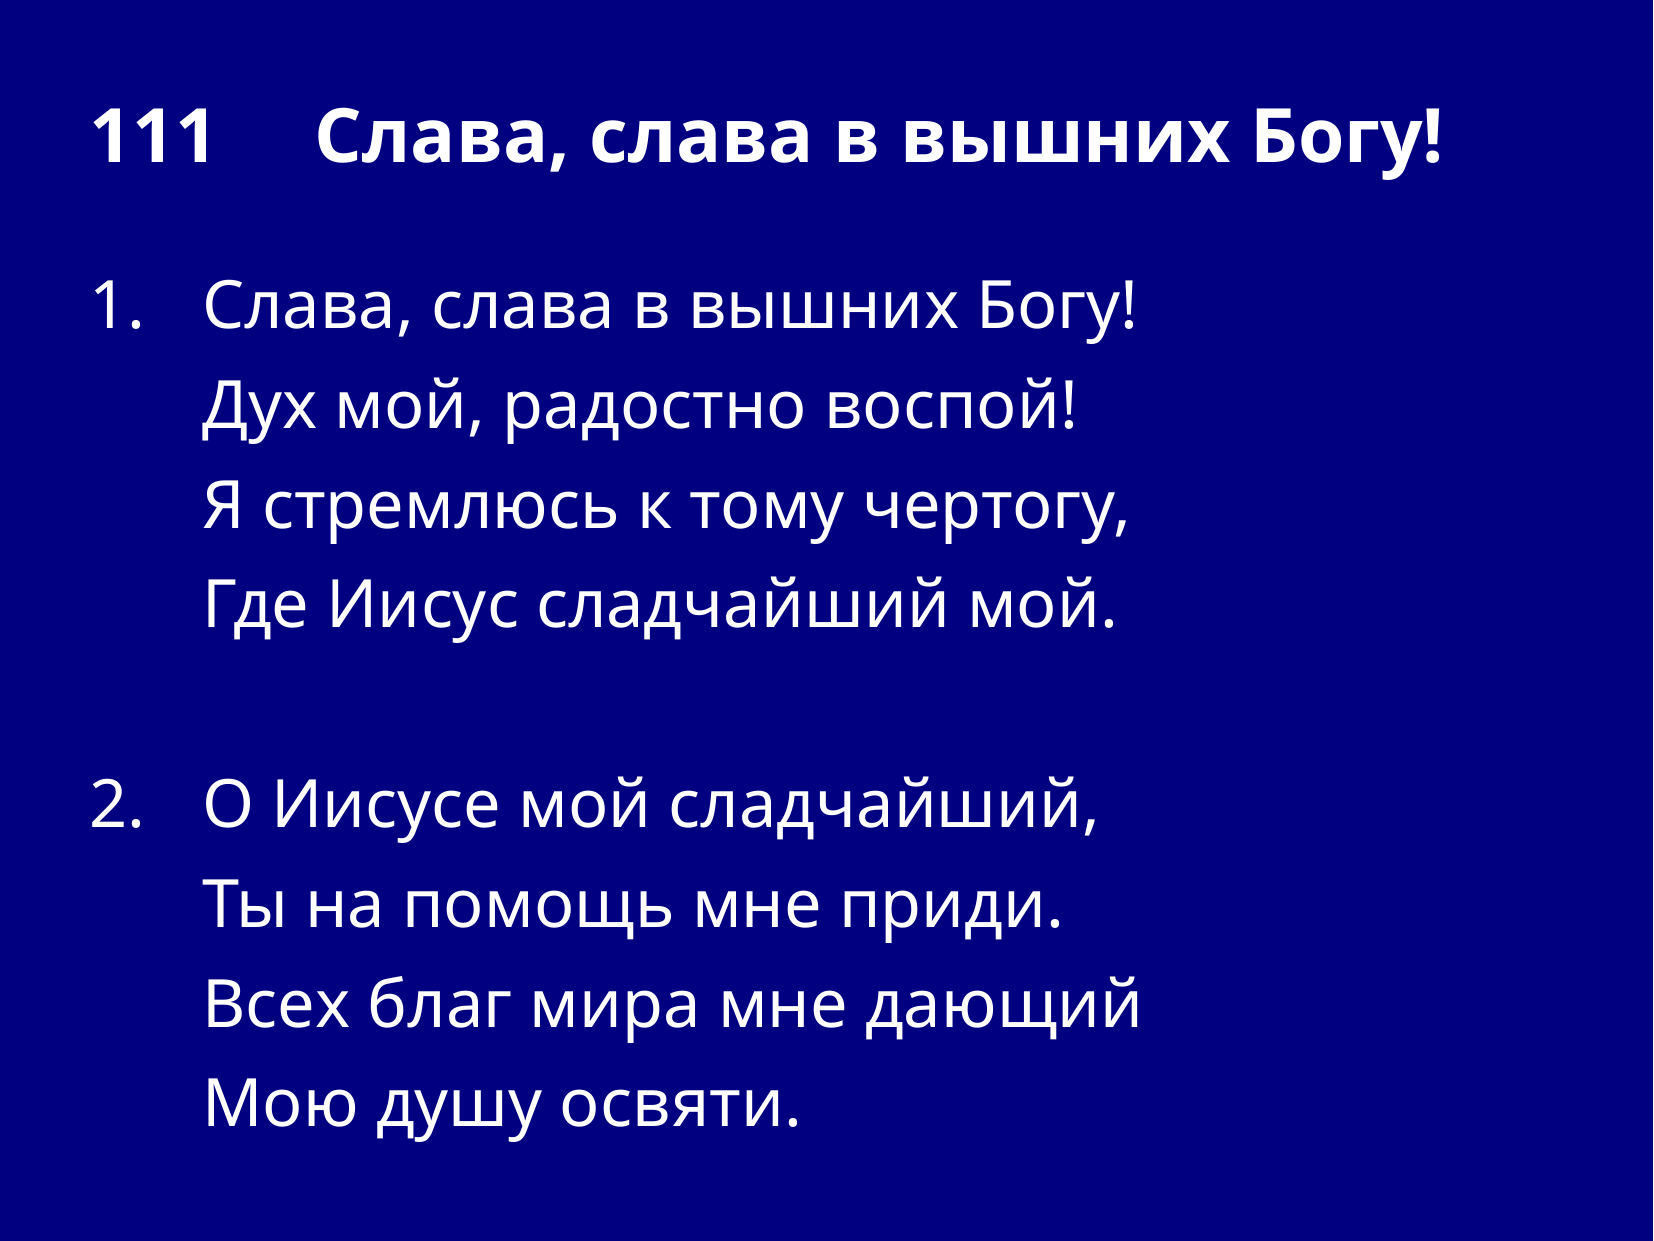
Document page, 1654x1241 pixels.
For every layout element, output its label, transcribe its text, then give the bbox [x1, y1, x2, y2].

text_box 111 Слава, слава в вышних Богу! [75, 75, 1653, 188]
text_box 1. Слава, слава в вышних Богу! Дух мой, радостно воспой! Я стремлюсь к тому чертогу, Где Иисус сладчайший мой. 2. О Иисусе мой сладчайший, Ты на помощь мне приди. Всех благ мира мне дающий Мою душу освяти. [75, 188, 1576, 1163]
